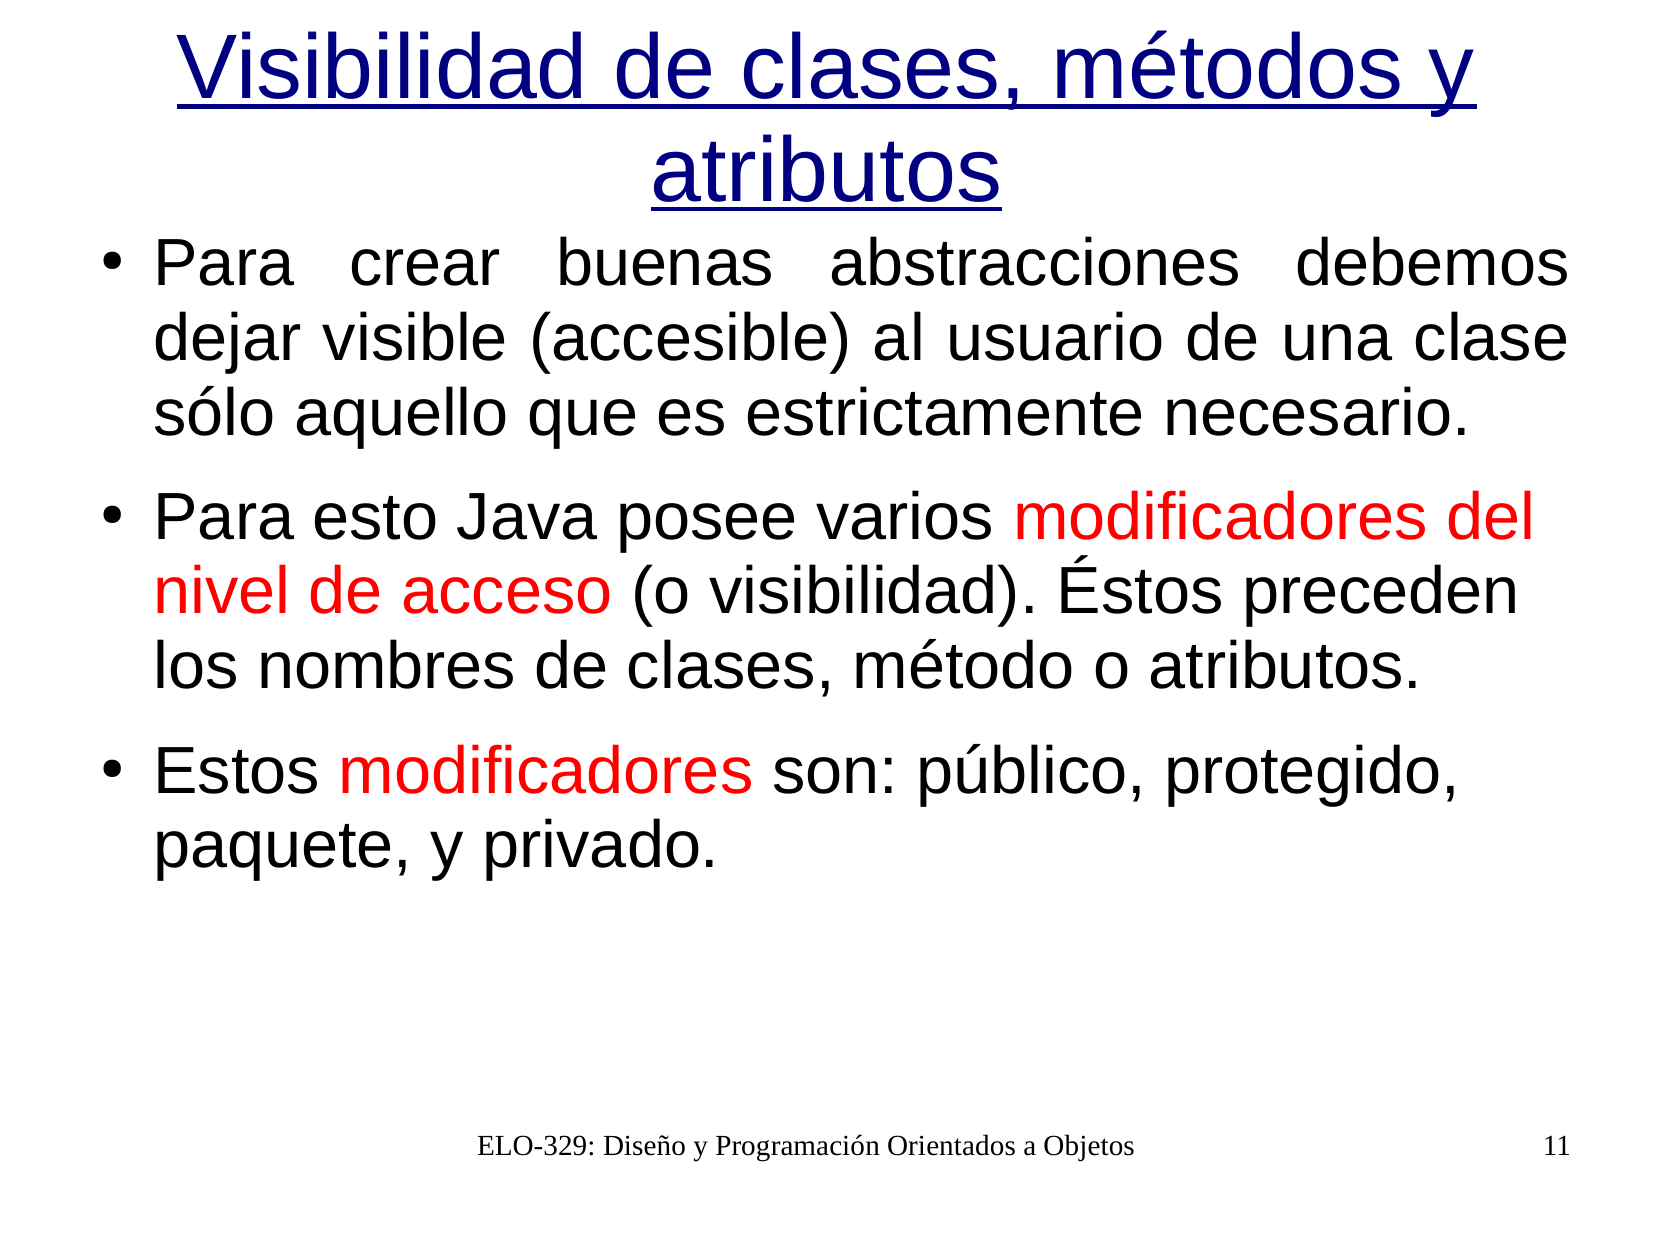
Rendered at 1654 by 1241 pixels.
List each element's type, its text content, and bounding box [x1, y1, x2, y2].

list Para crear buenas abstracciones debemos dejar visible (accesible) al usuario de una clase sólo aquello que es estrictamente necesario. Para esto Java posee varios modificadores del nivel de acceso (o visibilidad). Éstos preceden los nombres de clases, método o atributos. Estos modificadores son: público, protegido, paquete, y privado. [82, 225, 1571, 1088]
title Visibilidad de clases, métodos y atributos [82, 15, 1571, 222]
